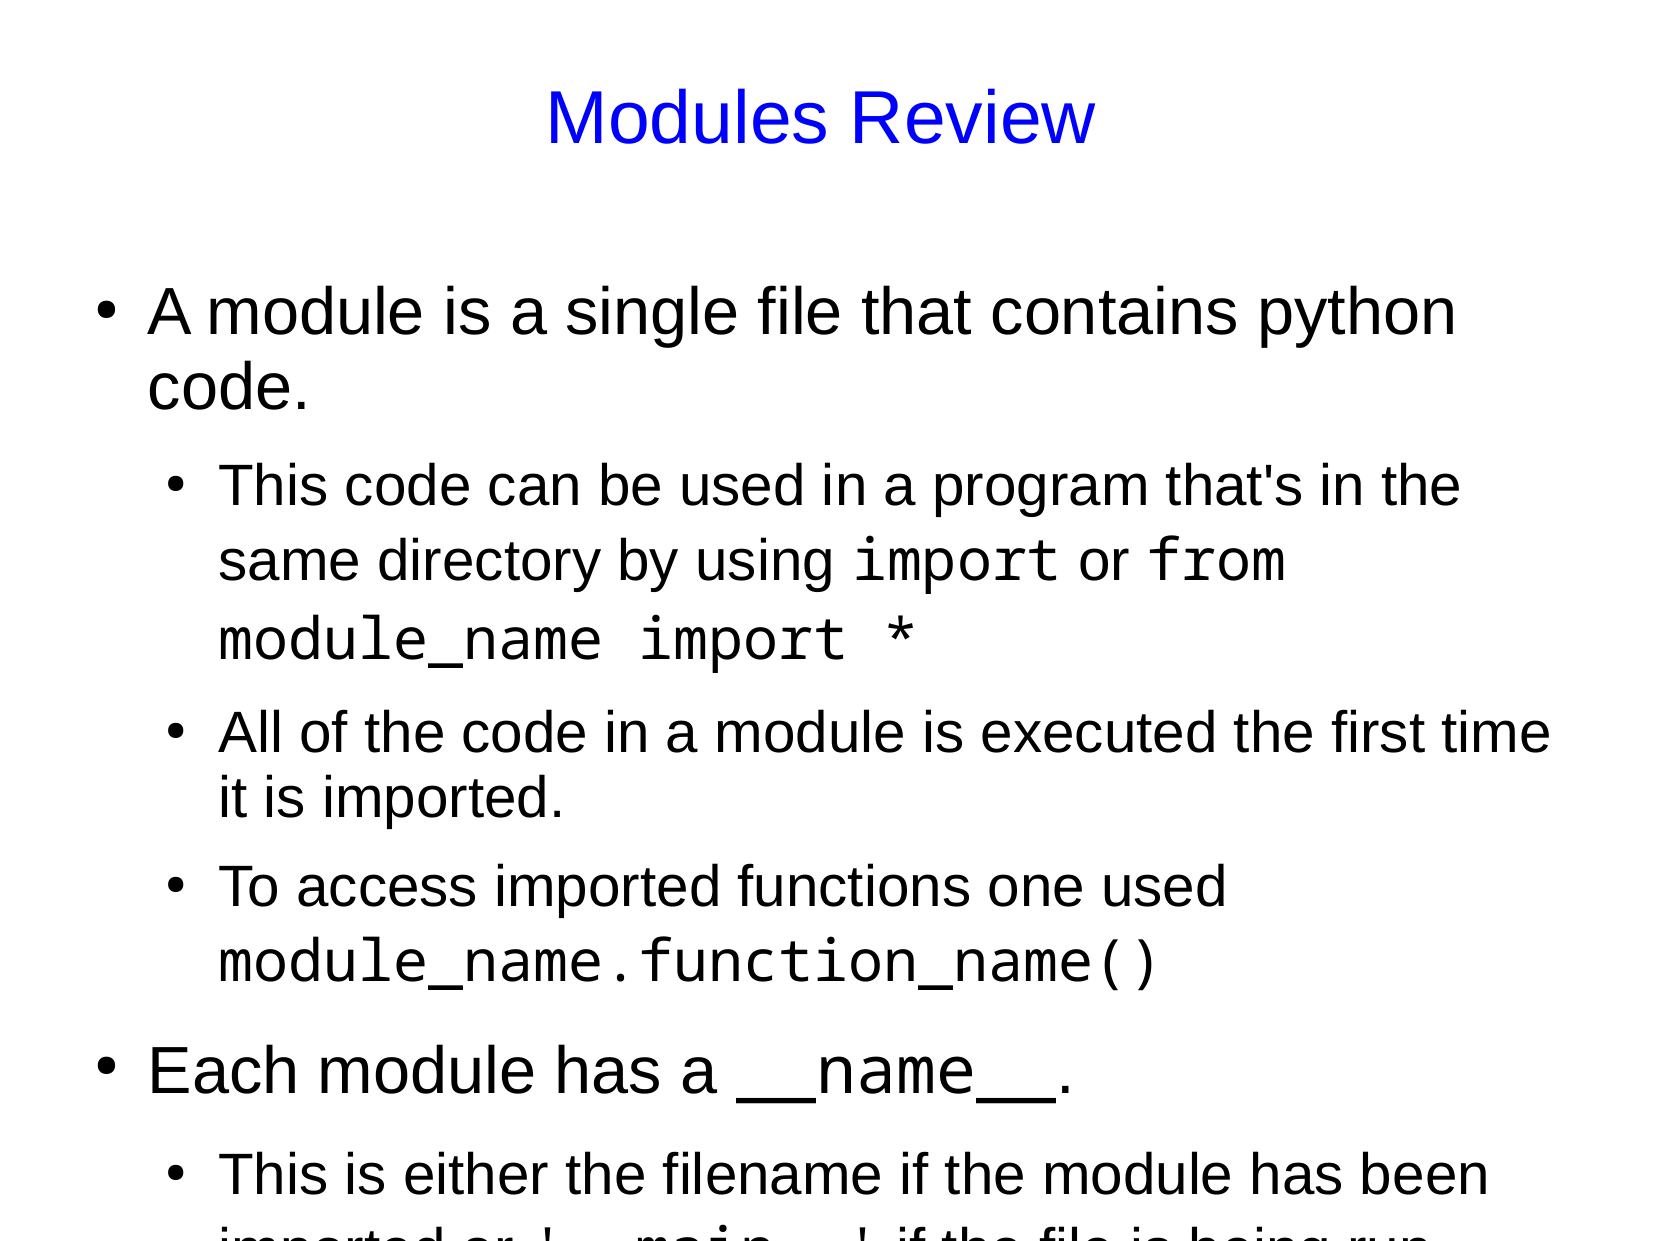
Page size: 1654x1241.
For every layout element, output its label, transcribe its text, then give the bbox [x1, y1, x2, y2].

title Modules Review [76, 58, 1565, 178]
list A module is a single file that contains python code. This code can be used in a program that's in the same directory by using import or from module_name import * All of the code in a module is executed the first time it is imported. To access imported functions one used module_name.function_name() Each module has a __name__. This is either the filename if the module has been imported or '__main__' if the file is being run. [76, 274, 1565, 1206]
